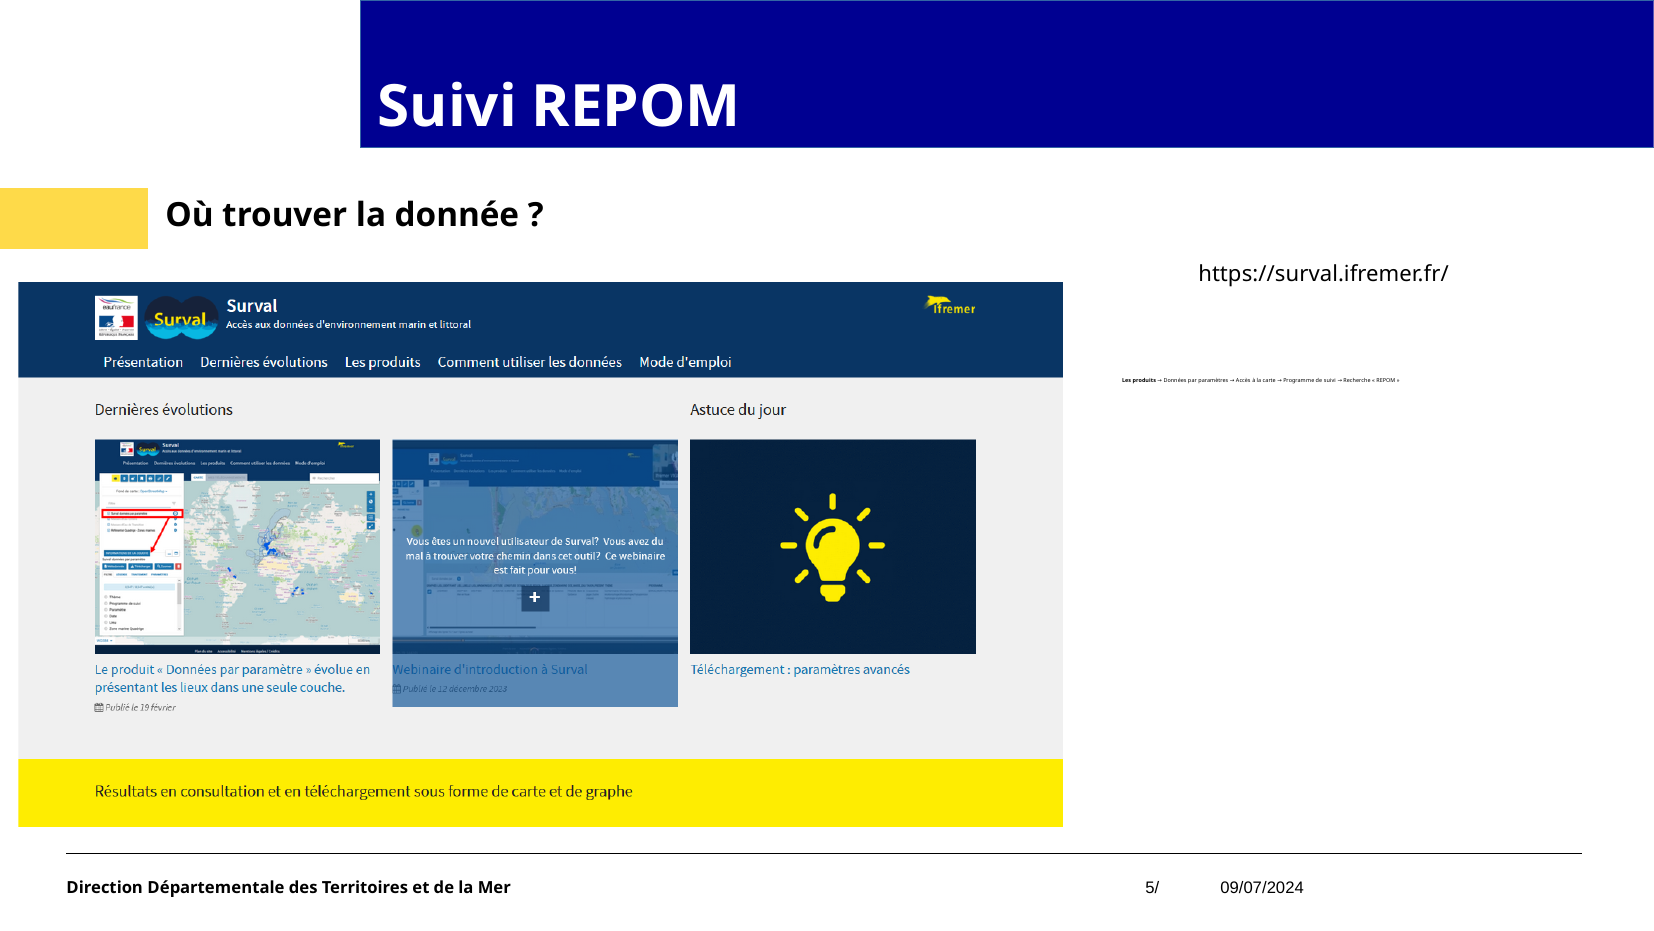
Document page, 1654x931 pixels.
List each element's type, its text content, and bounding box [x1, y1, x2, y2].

text_box [0, 188, 148, 249]
text_box [360, 0, 1654, 148]
list Où trouver la donnée ? [165, 193, 945, 237]
title Suivi REPOM [377, 25, 1625, 181]
picture [18, 282, 1063, 827]
list Les produits → Données par paramètres → Accès à la carte → Programme de suivi → Recherche « REPOM » [1122, 377, 1625, 384]
list https://surval.ifremer.fr/ [1198, 258, 1536, 325]
